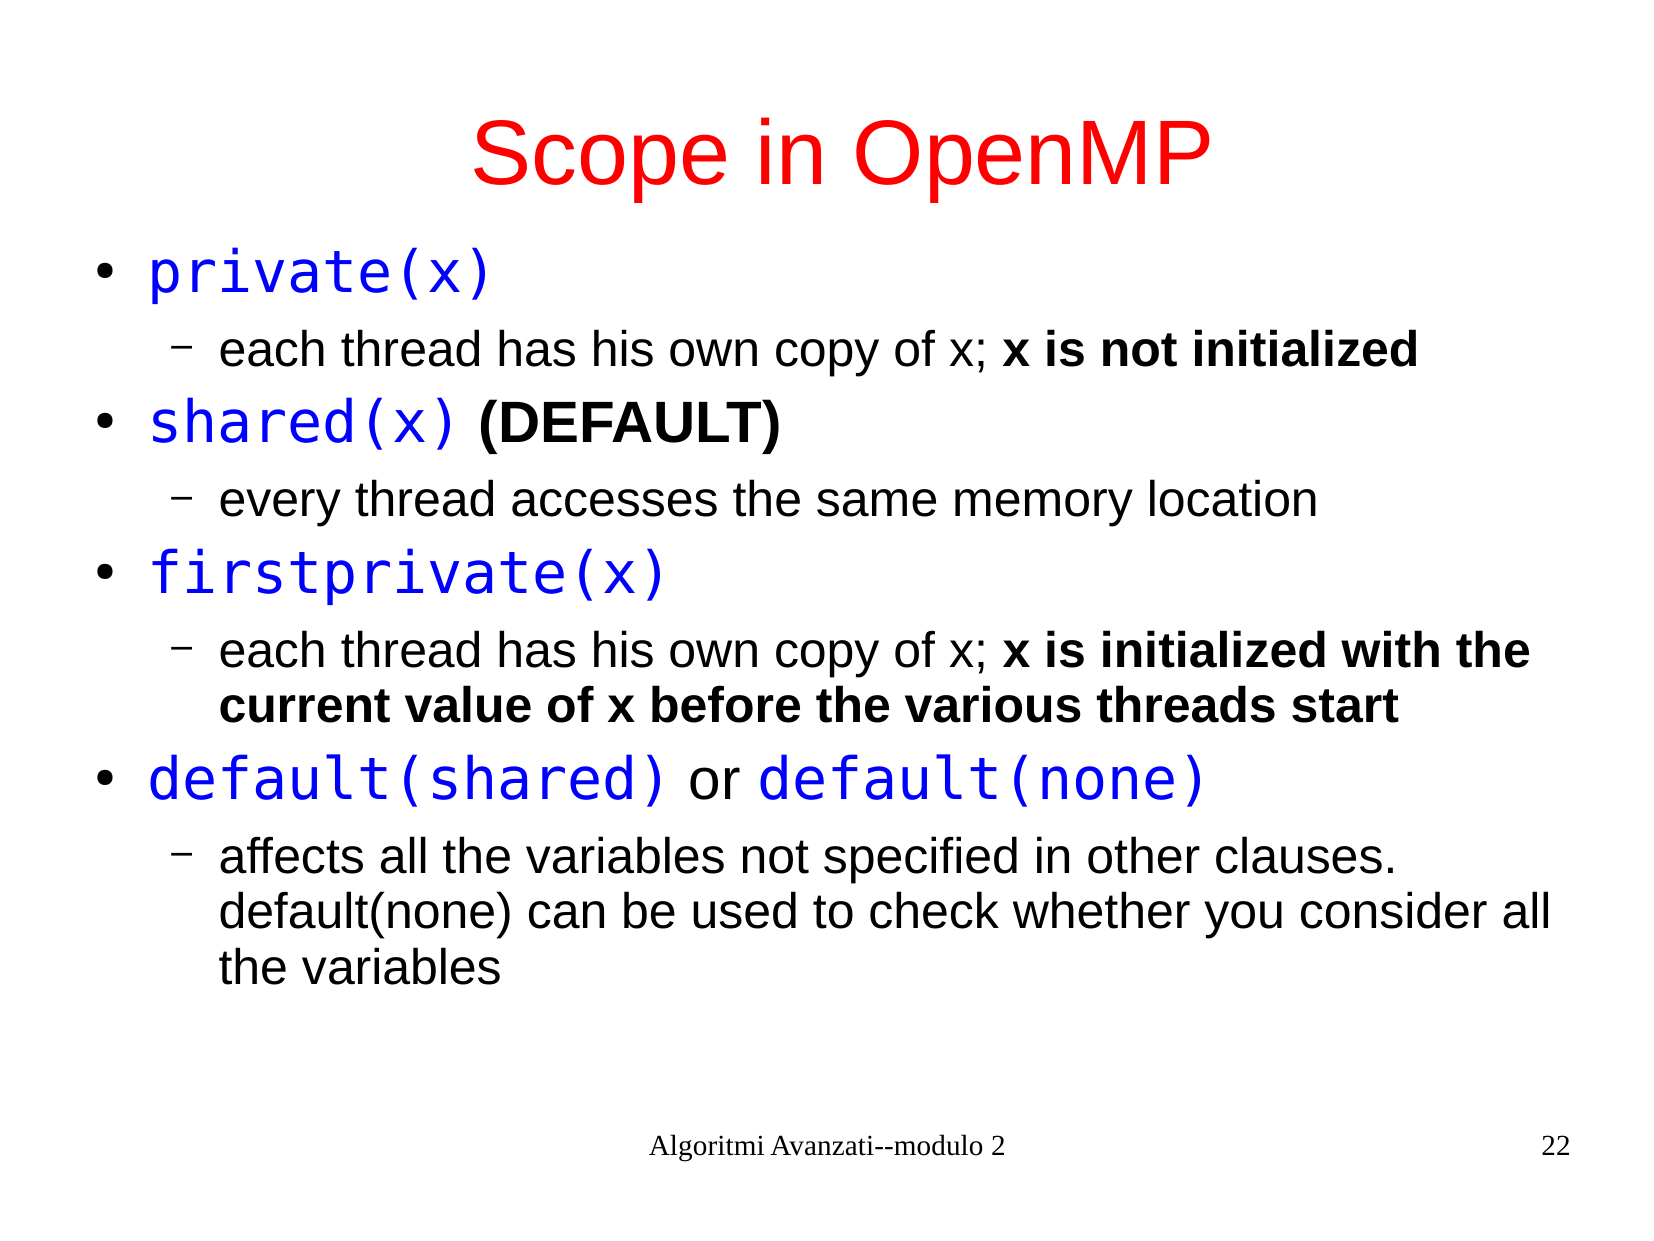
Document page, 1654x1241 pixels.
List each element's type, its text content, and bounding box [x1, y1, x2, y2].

list private(x) each thread has his own copy of x; x is not initialized shared(x) (DEFAULT) every thread accesses the same memory location firstprivate(x) each thread has his own copy of x; x is initialized with the current value of x before the various threads start default(shared) or default(none) affects all the variables not specified in other clauses. default(none) can be used to check whether you consider all the variables [76, 238, 1565, 1057]
title Scope in OpenMP [82, 49, 1571, 257]
